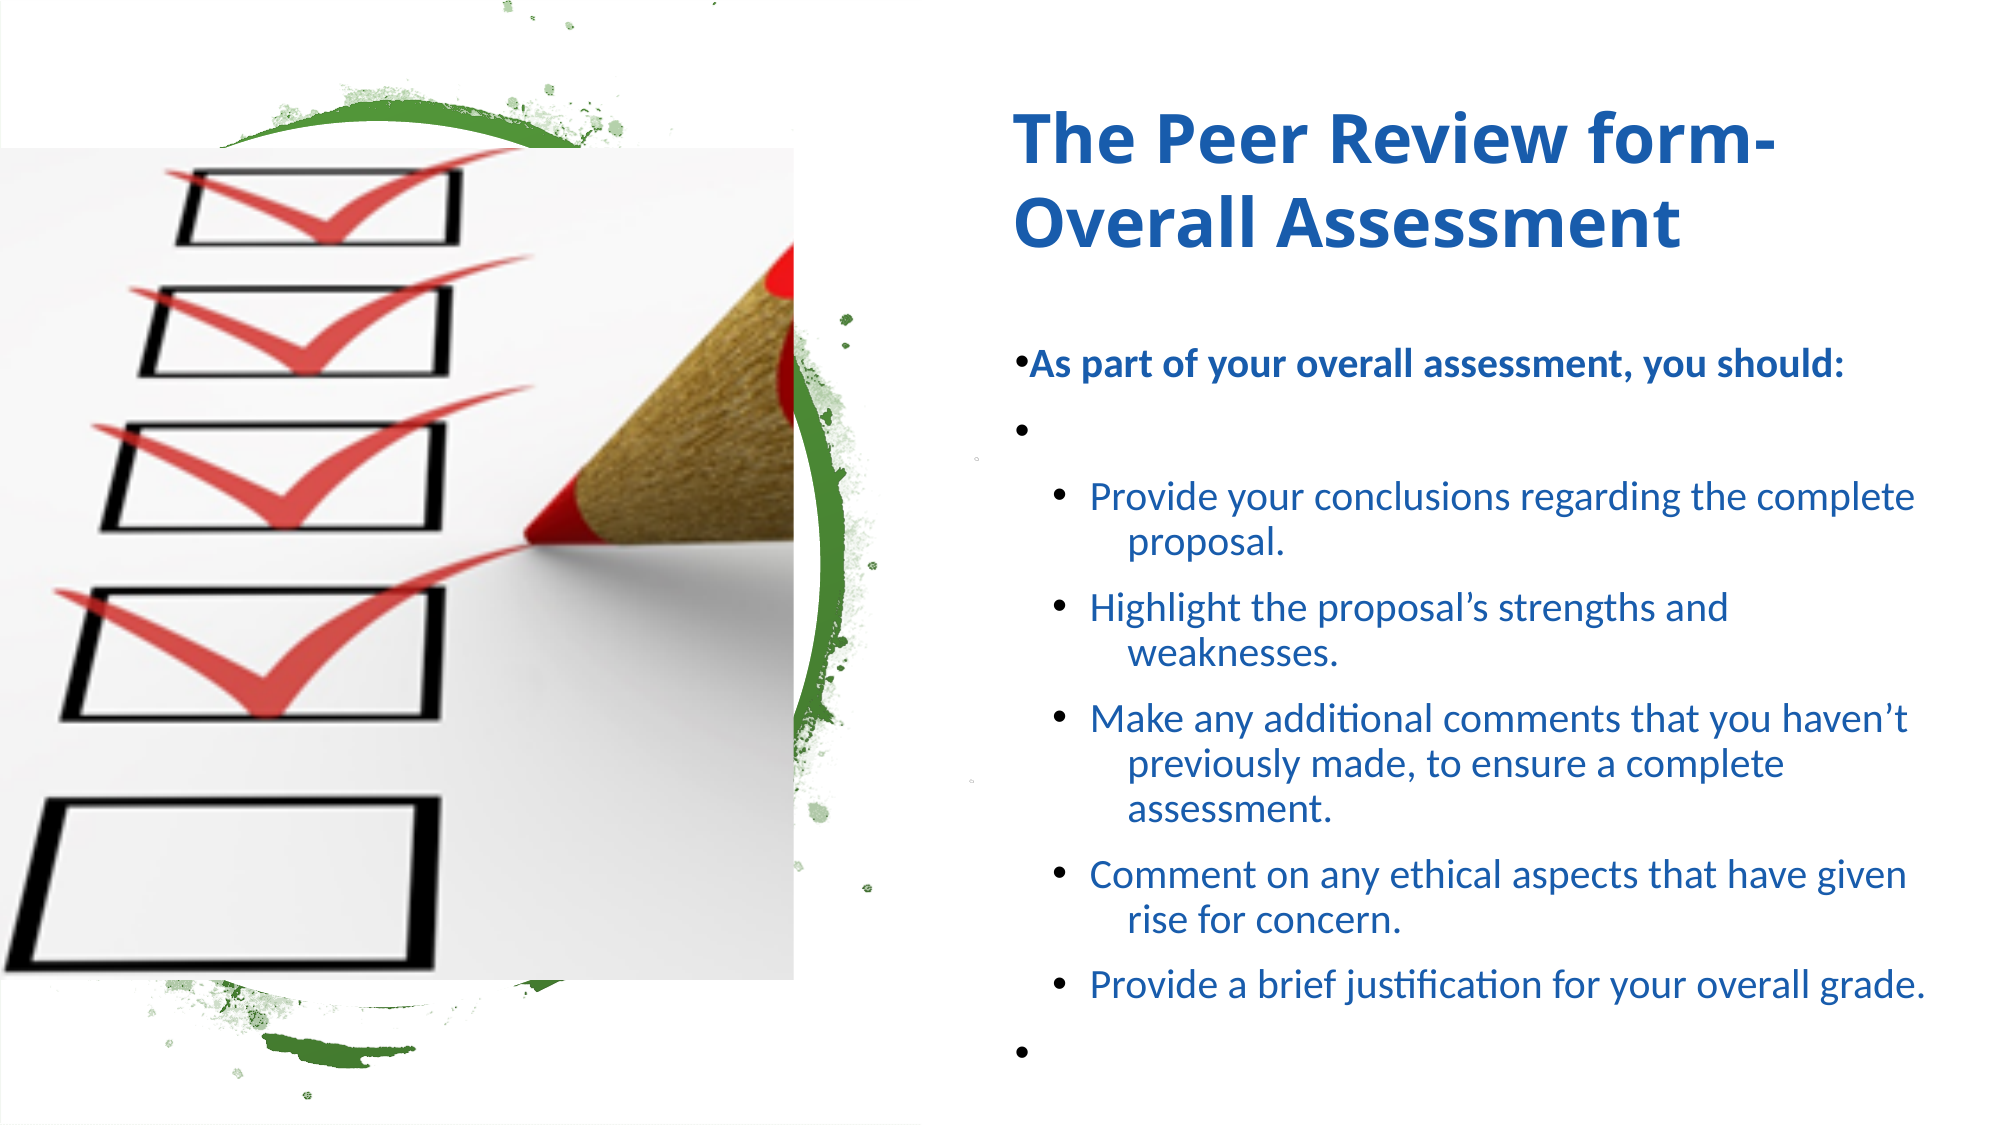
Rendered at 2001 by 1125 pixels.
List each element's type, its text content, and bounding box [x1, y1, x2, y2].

text_box [224, 121, 530, 148]
text_box As part of your overall assessment, you should: Provide your conclusions regarding the complete proposal. Highlight the proposal’s strengths and weaknesses. Make any additional comments that you haven’t previously made, to ensure a complete assessment. Comment on any ethical aspects that have given rise for concern. Provide a brief justification for your overall grade. [999, 333, 1960, 1064]
picture [0, 0, 2000, 1125]
text_box [224, 980, 531, 1008]
text_box [794, 413, 821, 715]
text_box The Peer Review form-Overall Assessment [997, 61, 1814, 300]
